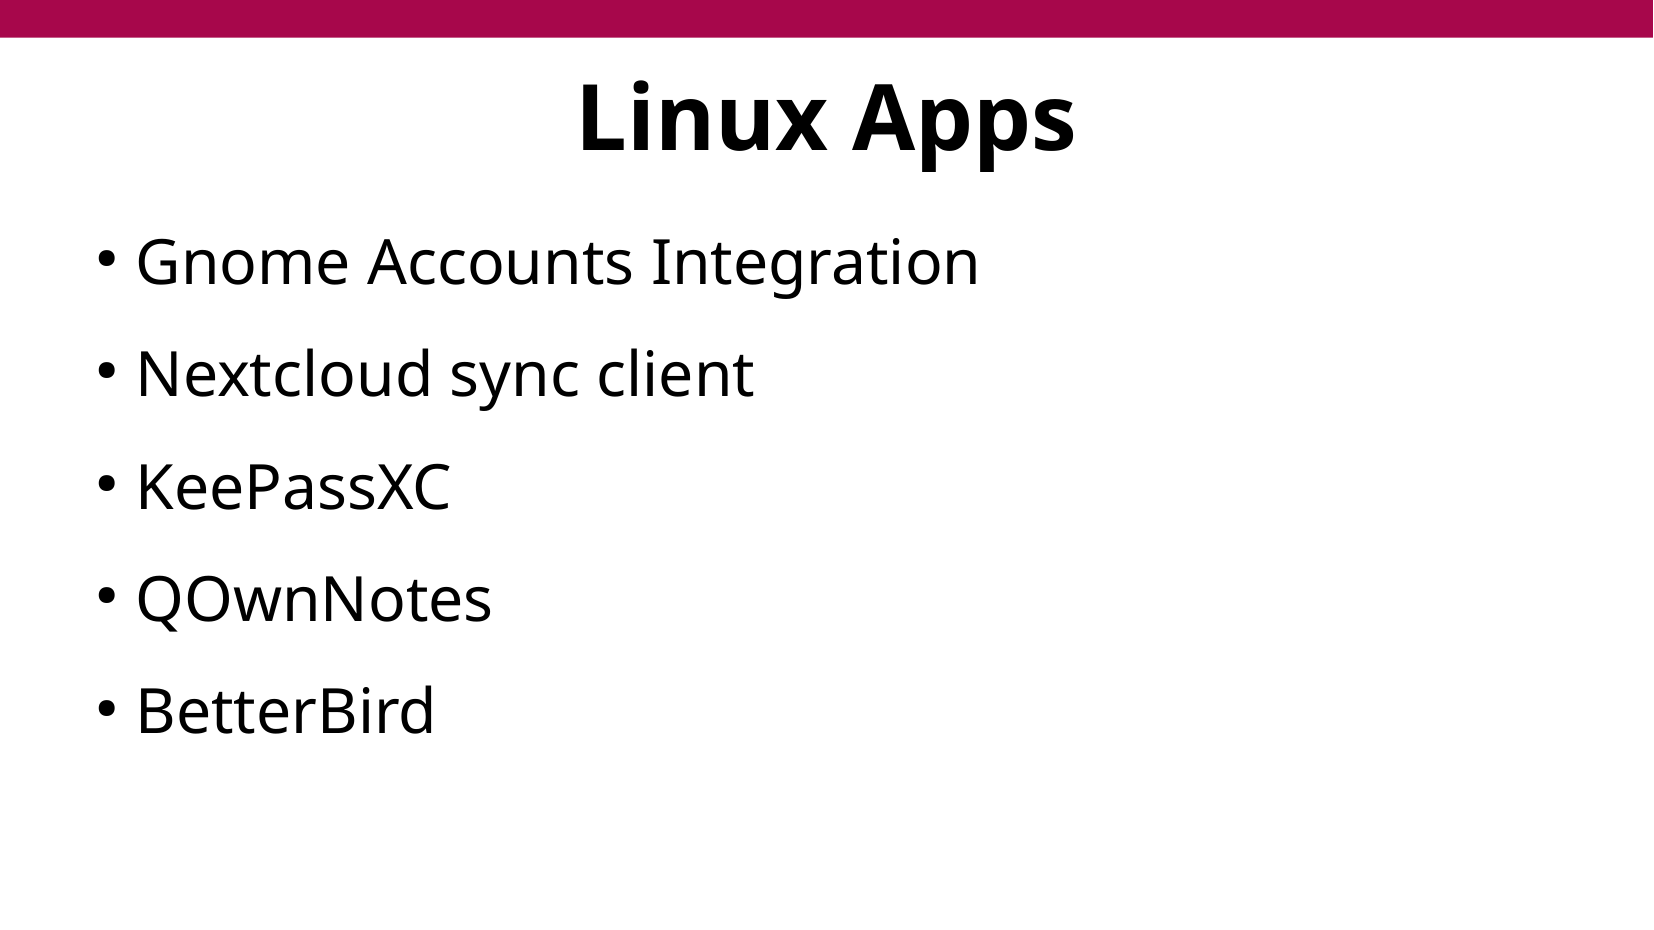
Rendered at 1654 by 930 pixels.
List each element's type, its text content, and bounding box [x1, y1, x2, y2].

title Linux Apps [82, 36, 1571, 193]
list Gnome Accounts Integration Nextcloud sync client KeePassXC QOwnNotes BetterBird [82, 217, 1571, 757]
